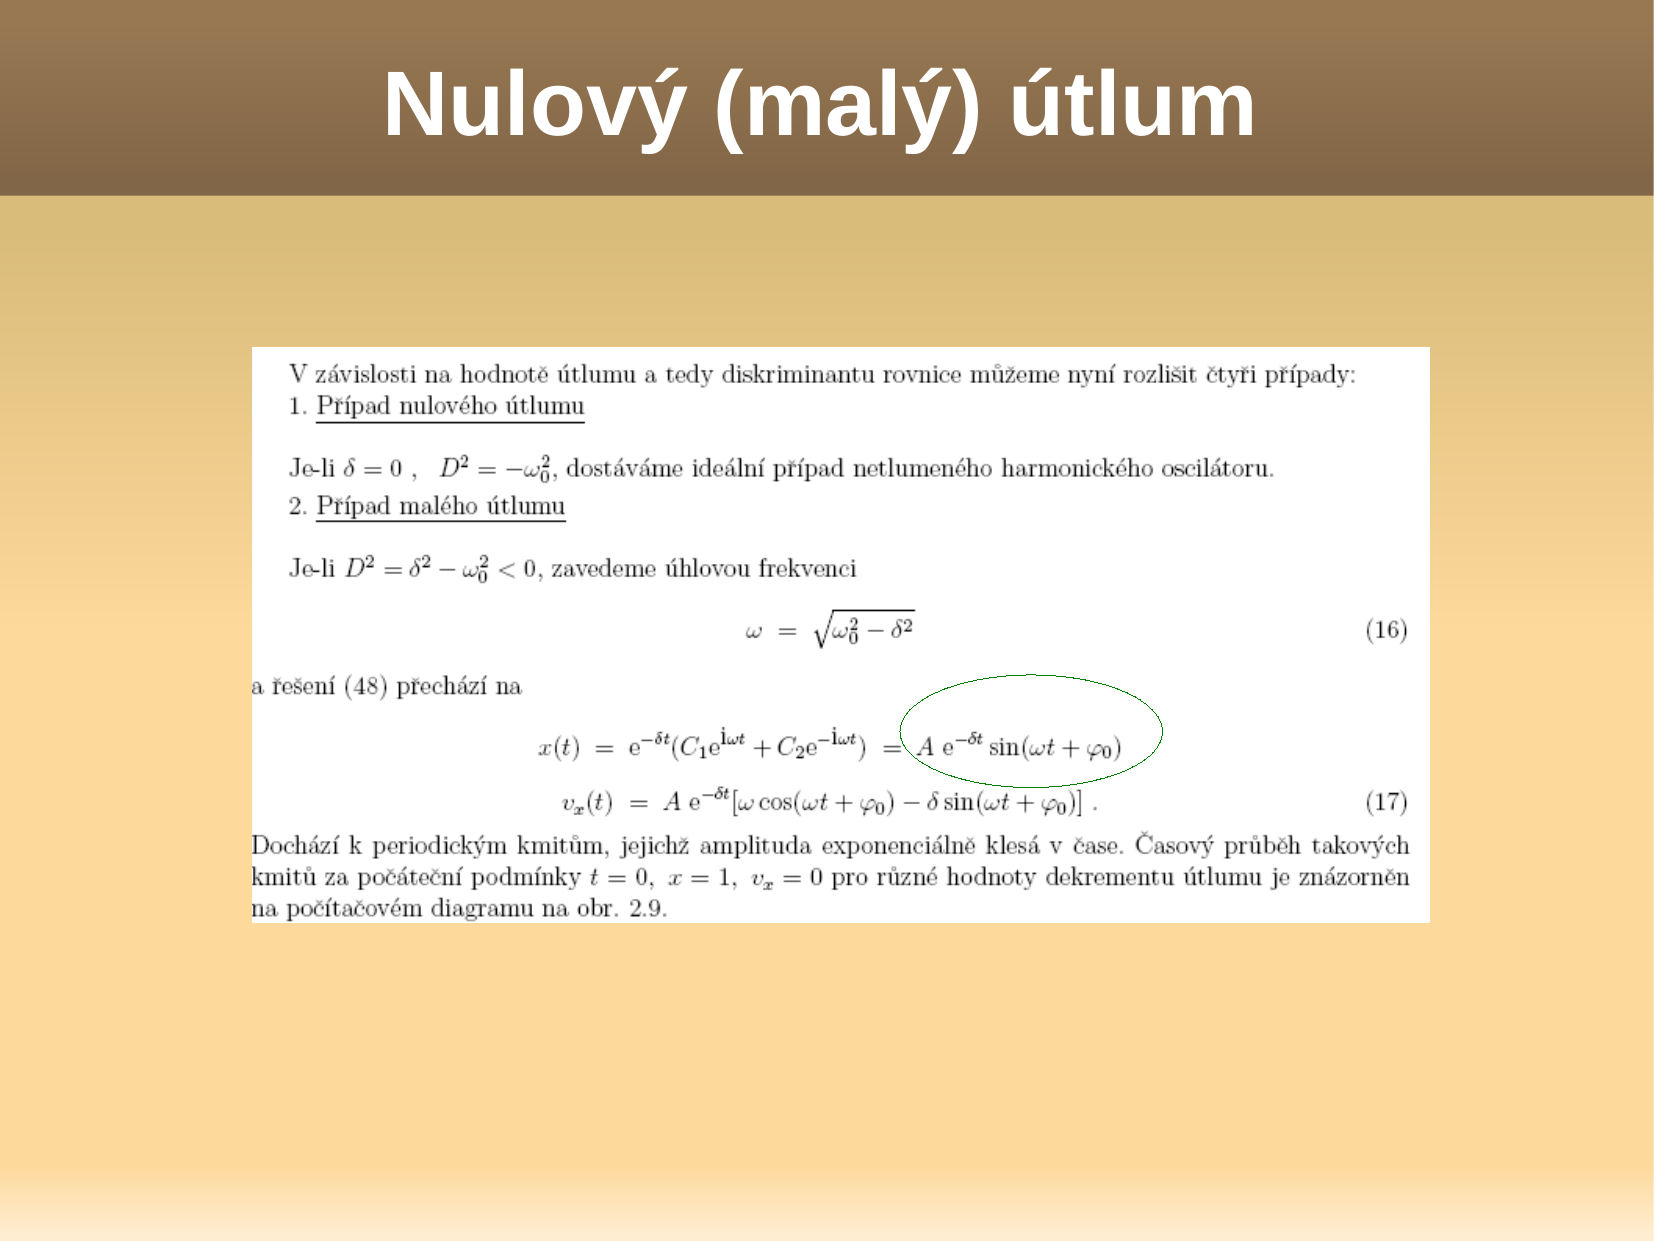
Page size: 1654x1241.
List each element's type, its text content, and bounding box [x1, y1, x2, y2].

picture [0, 0, 1654, 1241]
title Nulový (malý) útlum [76, 0, 1565, 208]
